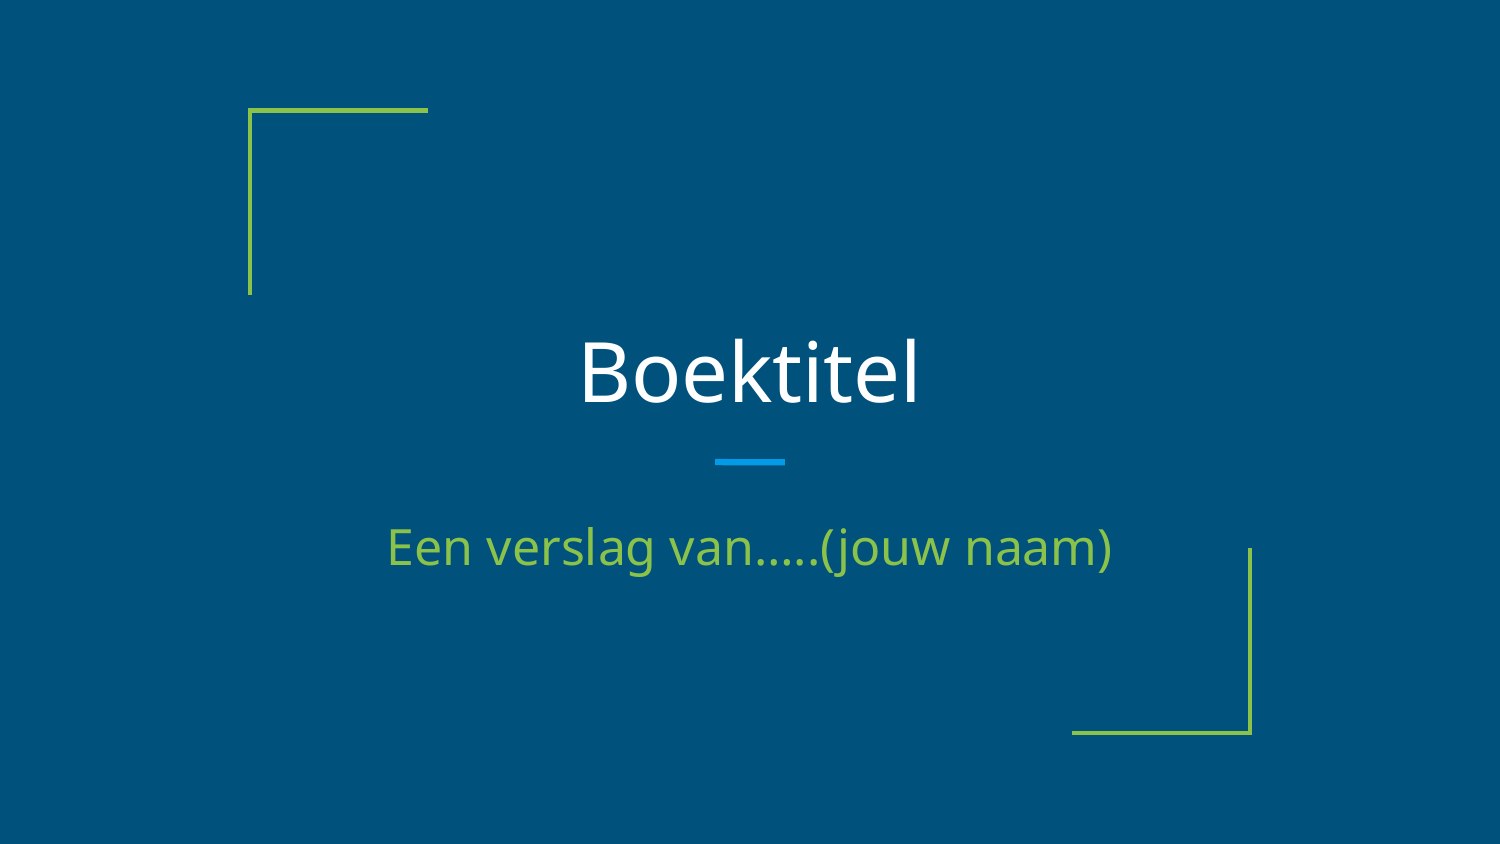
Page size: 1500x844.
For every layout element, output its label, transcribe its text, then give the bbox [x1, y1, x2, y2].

title Boektitel [275, 195, 1225, 435]
subtitle Een verslag van…..(jouw naam) [275, 500, 1225, 650]
